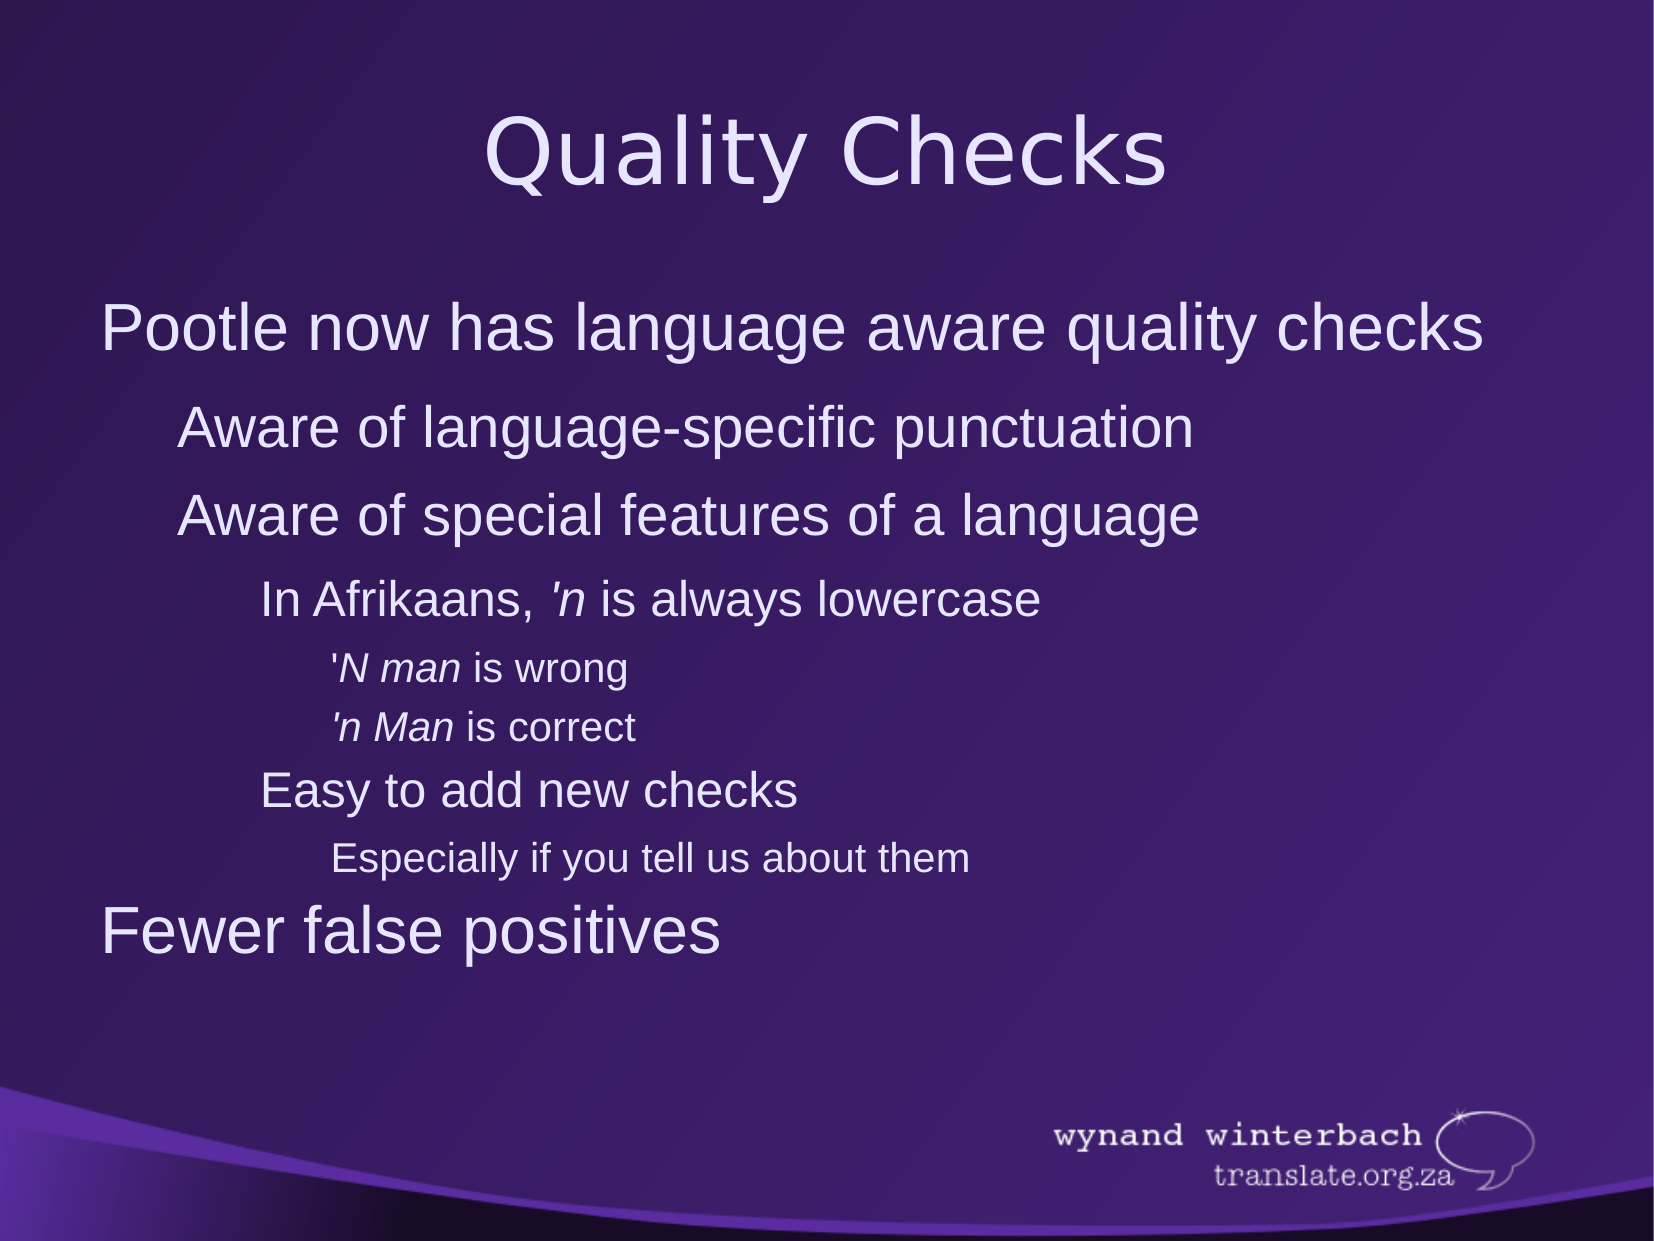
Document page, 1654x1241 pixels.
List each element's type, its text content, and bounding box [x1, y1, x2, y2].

list Pootle now has language aware quality checks Aware of language-specific punctuation Aware of special features of a language In Afrikaans, 'n is always lowercase 'N man is wrong 'n Man is correct Easy to add new checks Especially if you tell us about them Fewer false positives [82, 290, 1565, 969]
title Quality Checks [82, 49, 1571, 257]
picture [0, 0, 1654, 1241]
